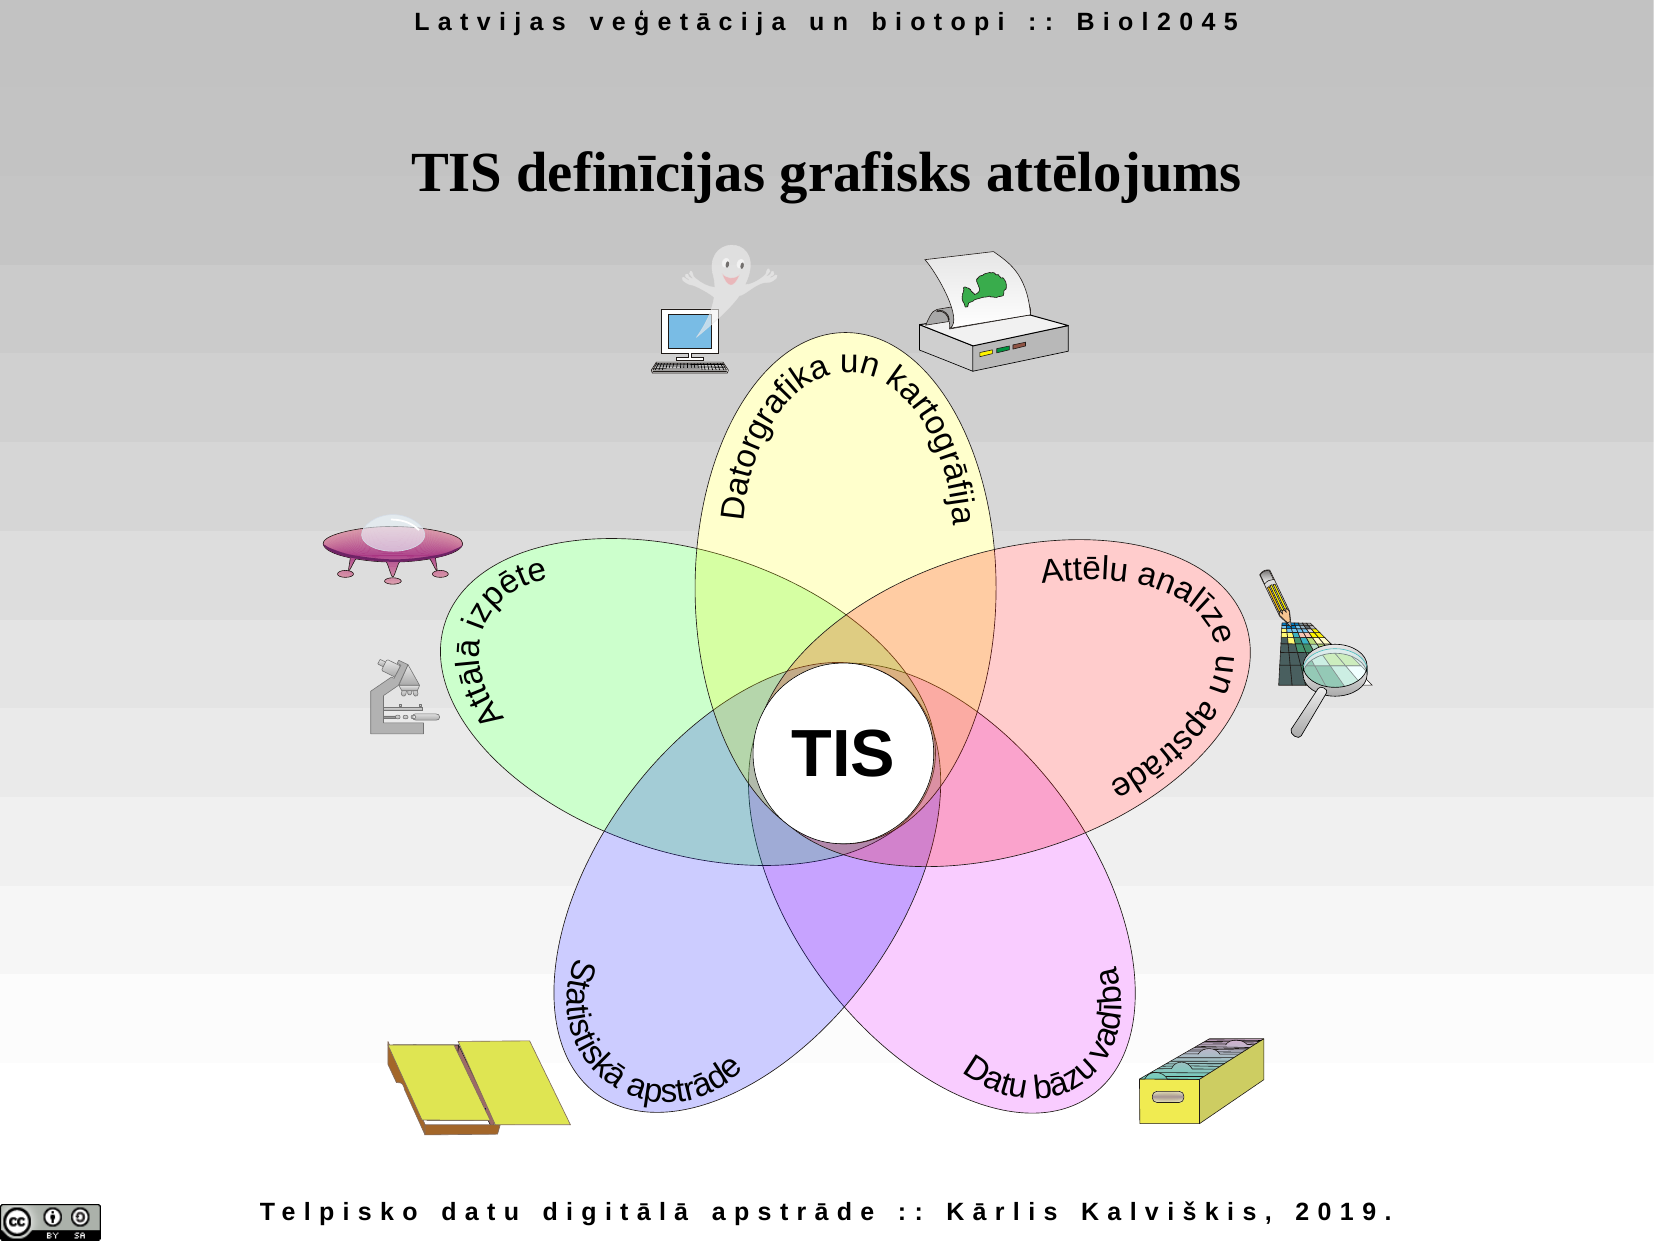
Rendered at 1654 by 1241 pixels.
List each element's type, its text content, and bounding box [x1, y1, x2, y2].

text_box [411, 713, 440, 721]
text_box [387, 1040, 571, 1135]
text_box [661, 296, 740, 361]
text_box [919, 296, 1069, 372]
text_box [1139, 1038, 1264, 1124]
text_box [322, 514, 463, 585]
text_box [1259, 569, 1373, 738]
text_box TIS [776, 708, 911, 799]
text_box [651, 362, 729, 373]
picture [0, 0, 1654, 1241]
title TIS definīcijas grafisks attēlojums [29, 49, 1625, 296]
text_box [370, 659, 424, 734]
text_box [440, 332, 1251, 1114]
